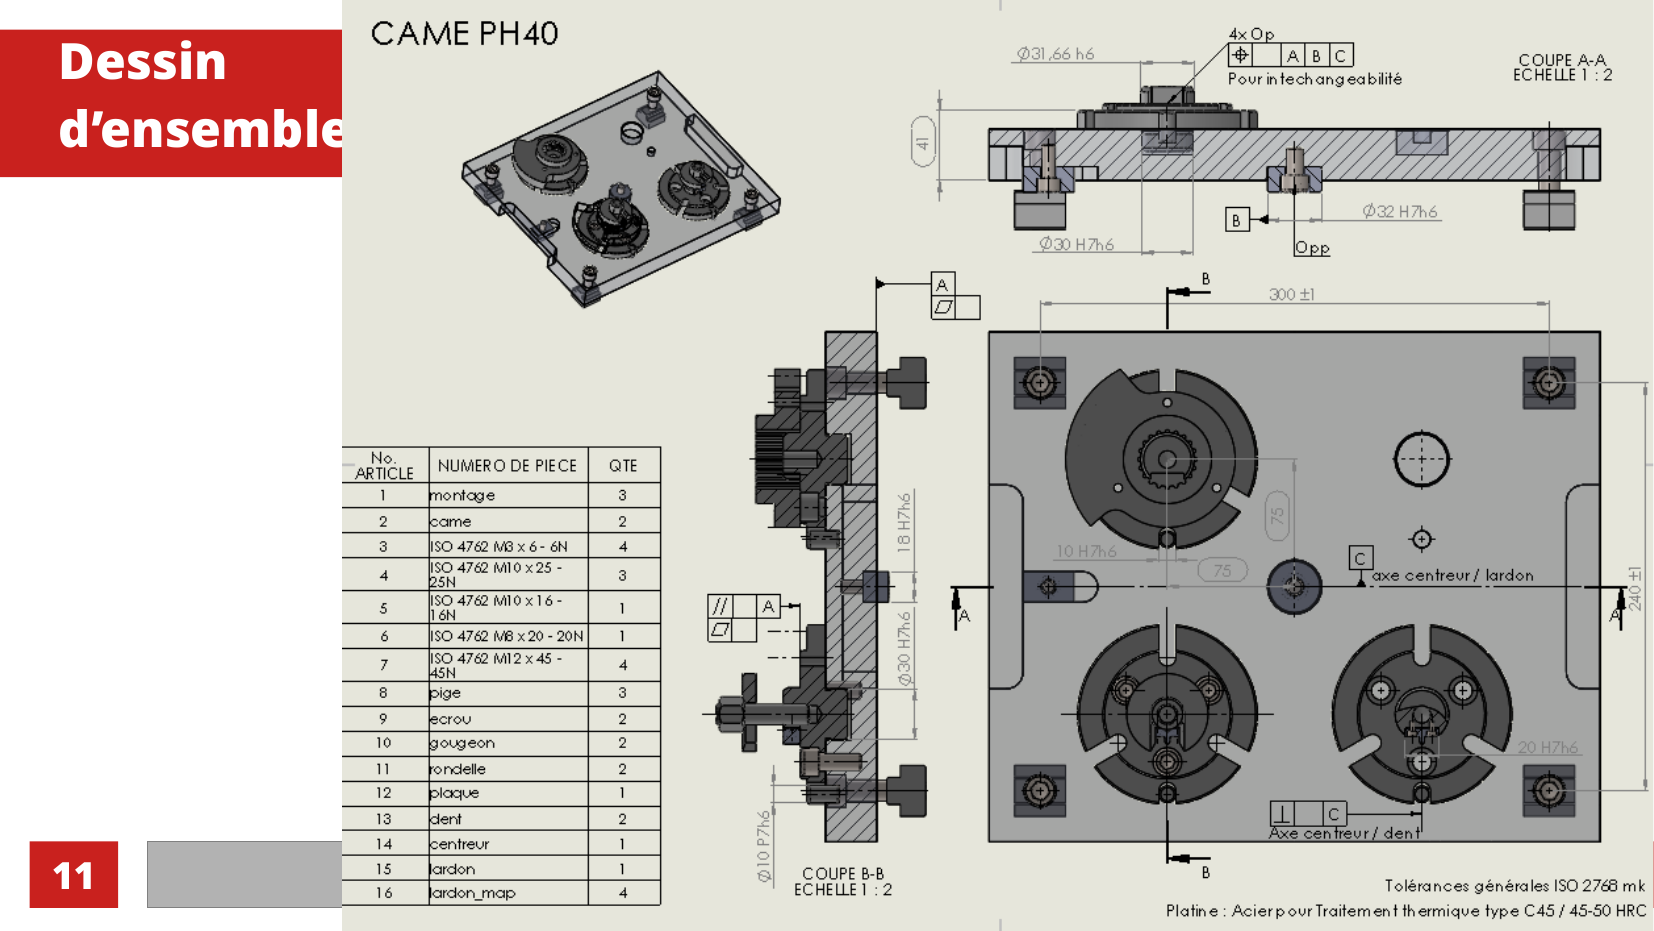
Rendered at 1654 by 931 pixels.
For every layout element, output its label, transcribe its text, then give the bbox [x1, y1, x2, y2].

picture [342, 0, 1654, 931]
title Dessin d’ensemble [59, 44, 342, 163]
